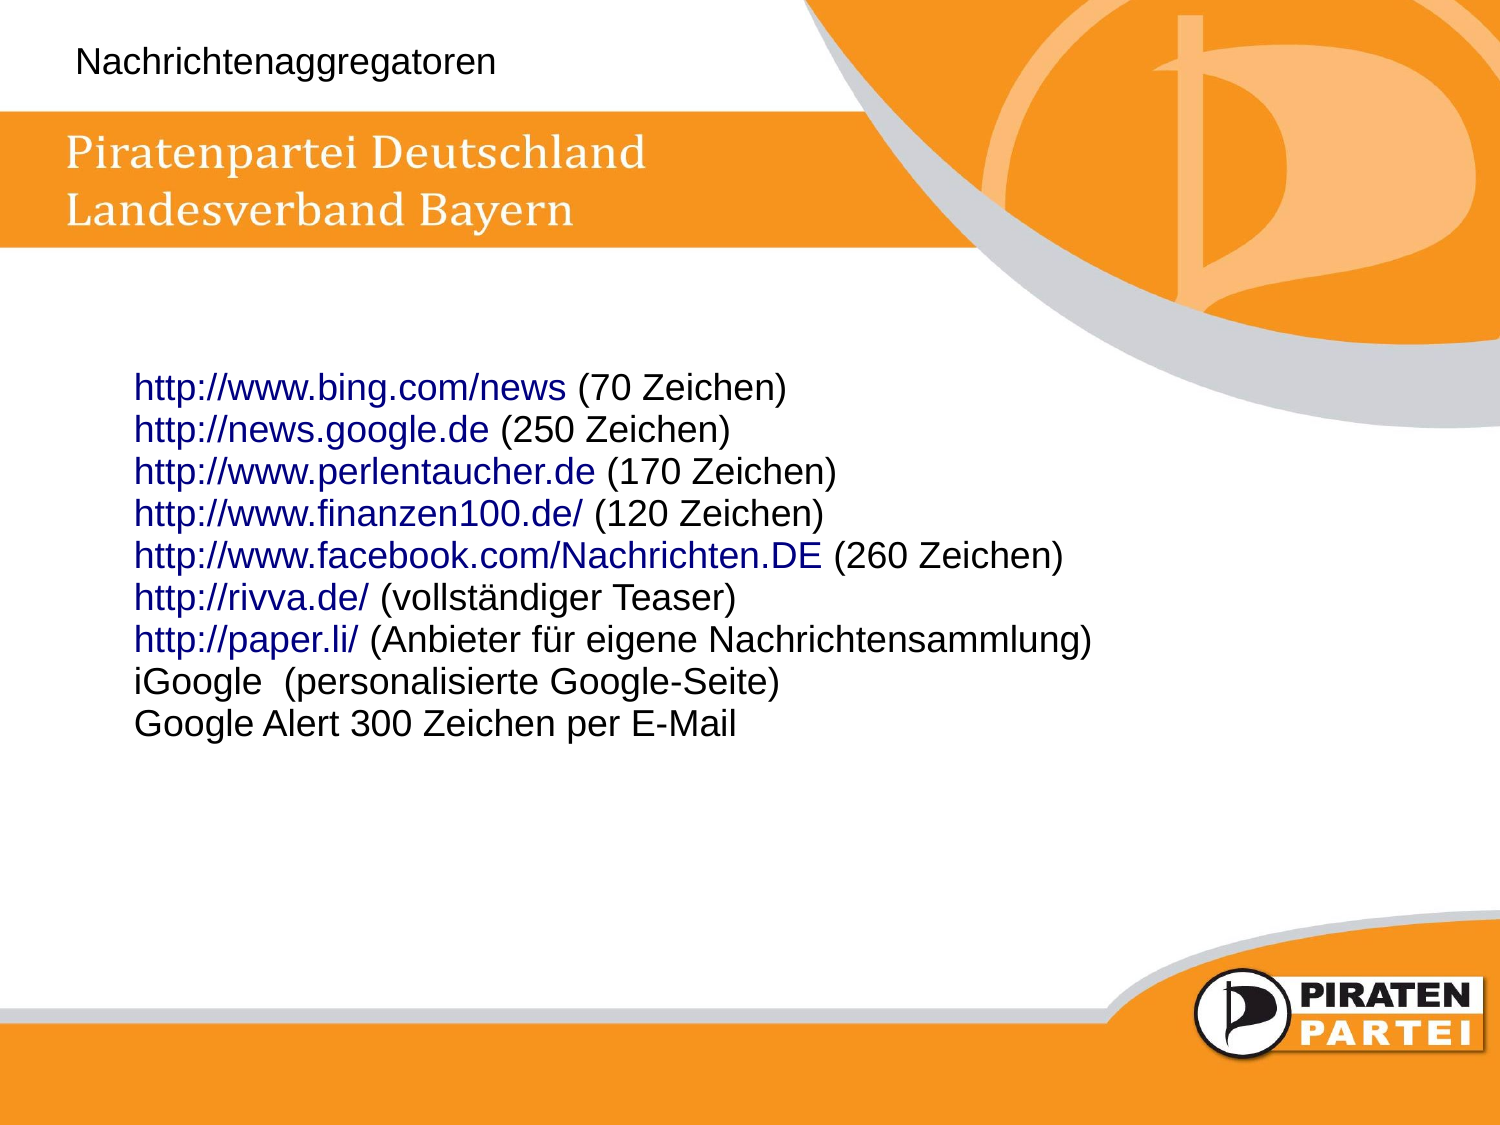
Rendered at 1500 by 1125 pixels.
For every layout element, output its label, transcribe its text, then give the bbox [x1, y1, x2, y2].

picture [0, 0, 1500, 1125]
text_box Nachrichtenaggregatoren [60, 32, 512, 90]
text_box http://www.bing.com/news (70 Zeichen) http://news.google.de (250 Zeichen) http://www.perlentaucher.de (170 Zeichen) http://www.finanzen100.de/ (120 Zeichen) http://www.facebook.com/Nachrichten.DE (260 Zeichen) http://rivva.de/ (vollständiger Teaser) http://paper.li/ (Anbieter für eigene Nachrichtensammlung) iGoogle (personalisierte Google-Seite) Google Alert 300 Zeichen per E-Mail [119, 359, 1108, 752]
